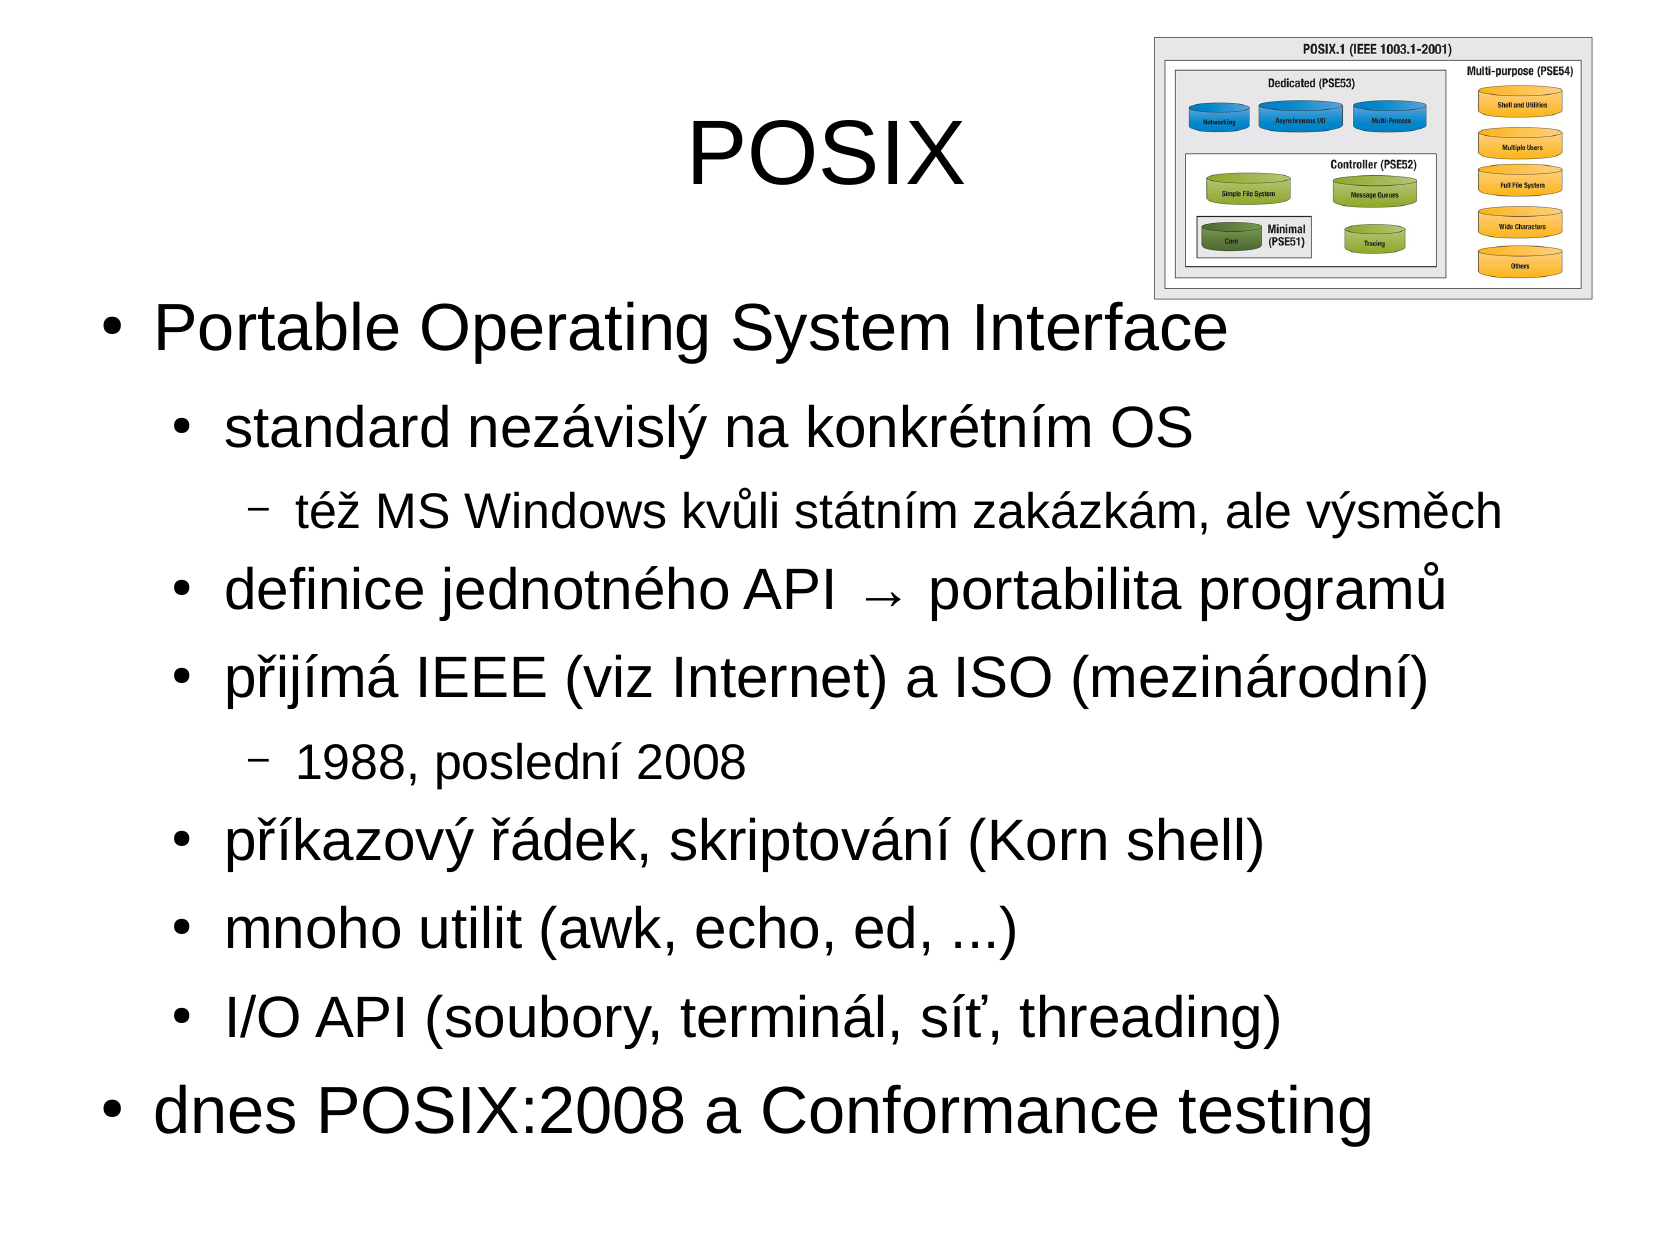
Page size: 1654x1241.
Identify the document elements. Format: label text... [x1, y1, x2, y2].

picture [1151, 34, 1595, 302]
list Portable Operating System Interface standard nezávislý na konkrétním OS též MS Windows kvůli státním zakázkám, ale výsměch definice jednotného API → portabilita programů přijímá IEEE (viz Internet) a ISO (mezinárodní) 1988, poslední 2008 příkazový řádek, skriptování (Korn shell) mnoho utilit (awk, echo, ed, ...) I/O API (soubory, terminál, síť, threading) dnes POSIX:2008 a Conformance testing [82, 290, 1571, 1149]
title POSIX [82, 56, 1151, 250]
